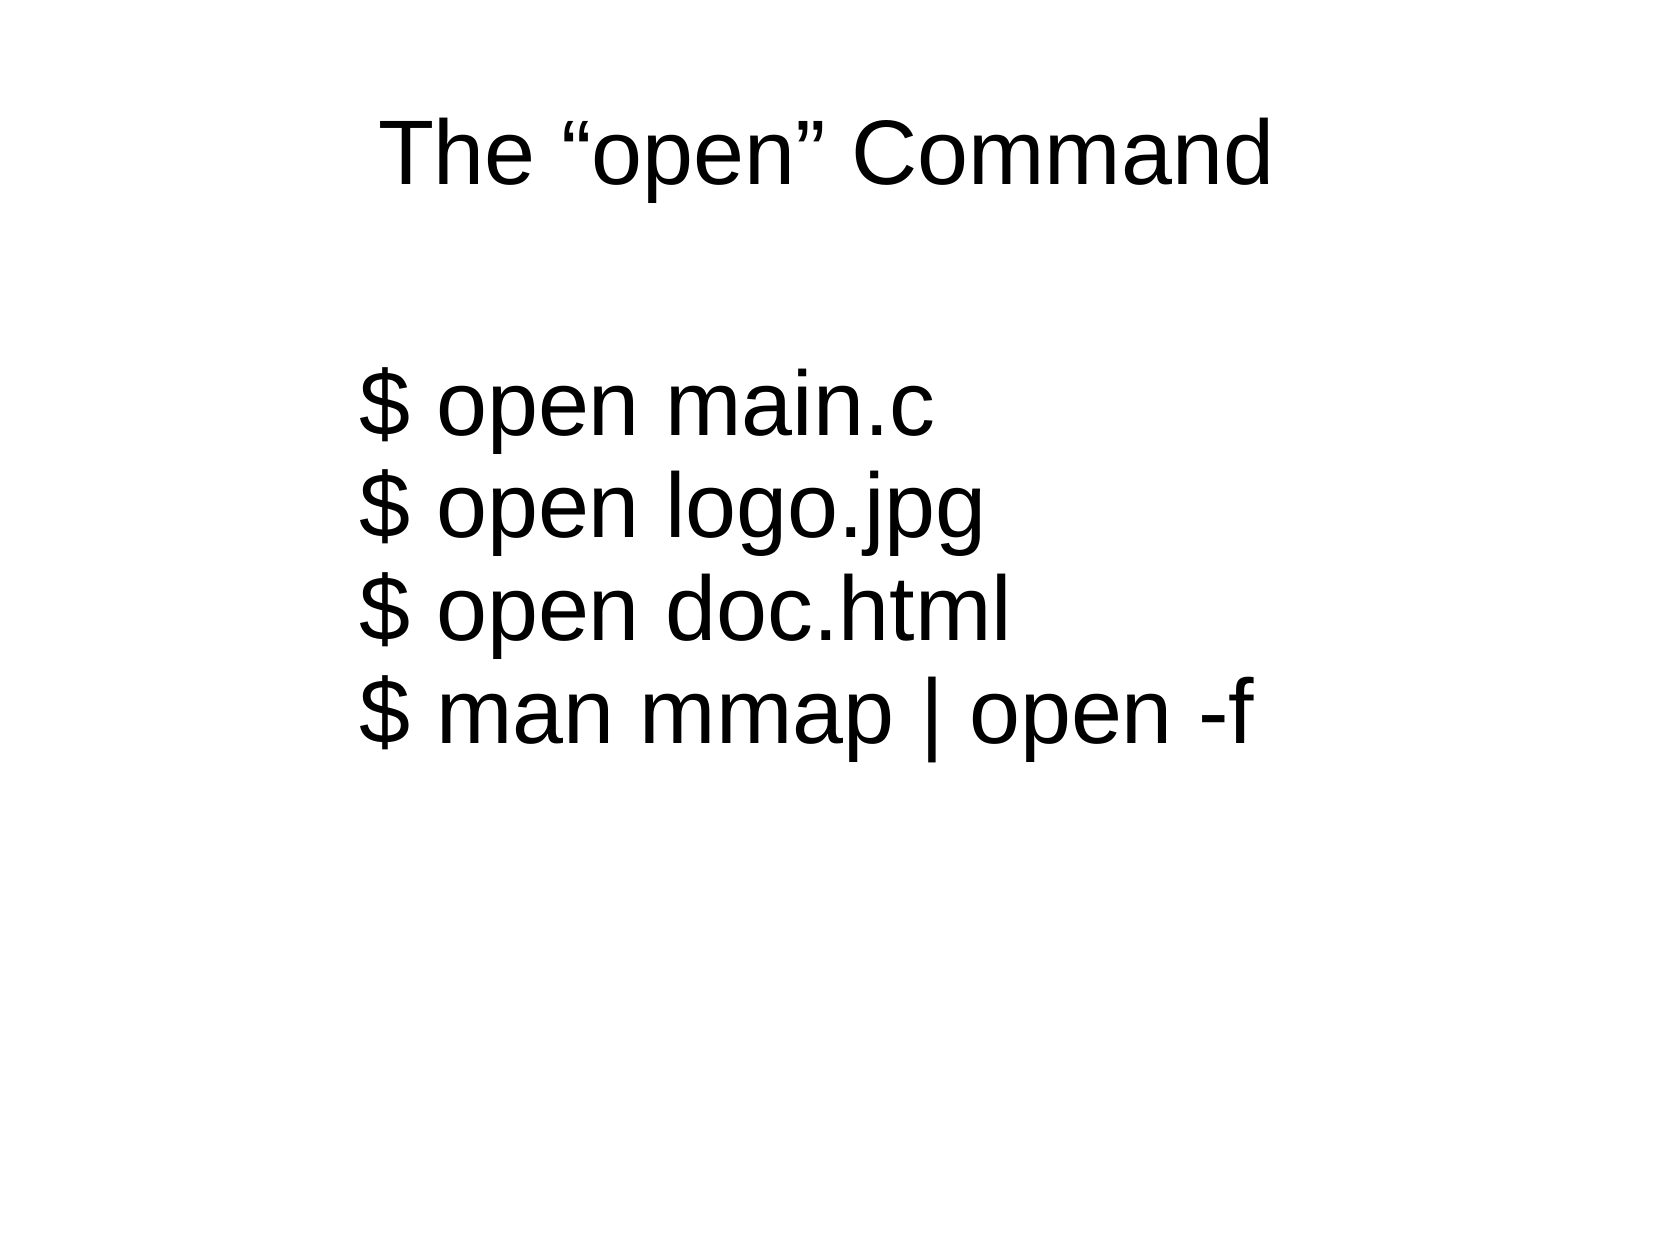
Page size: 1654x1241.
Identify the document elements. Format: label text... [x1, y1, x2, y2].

text_box $ open main.c $ open logo.jpg $ open doc.html $ man mmap | open -f [345, 345, 1297, 771]
title The “open” Command [82, 49, 1571, 257]
